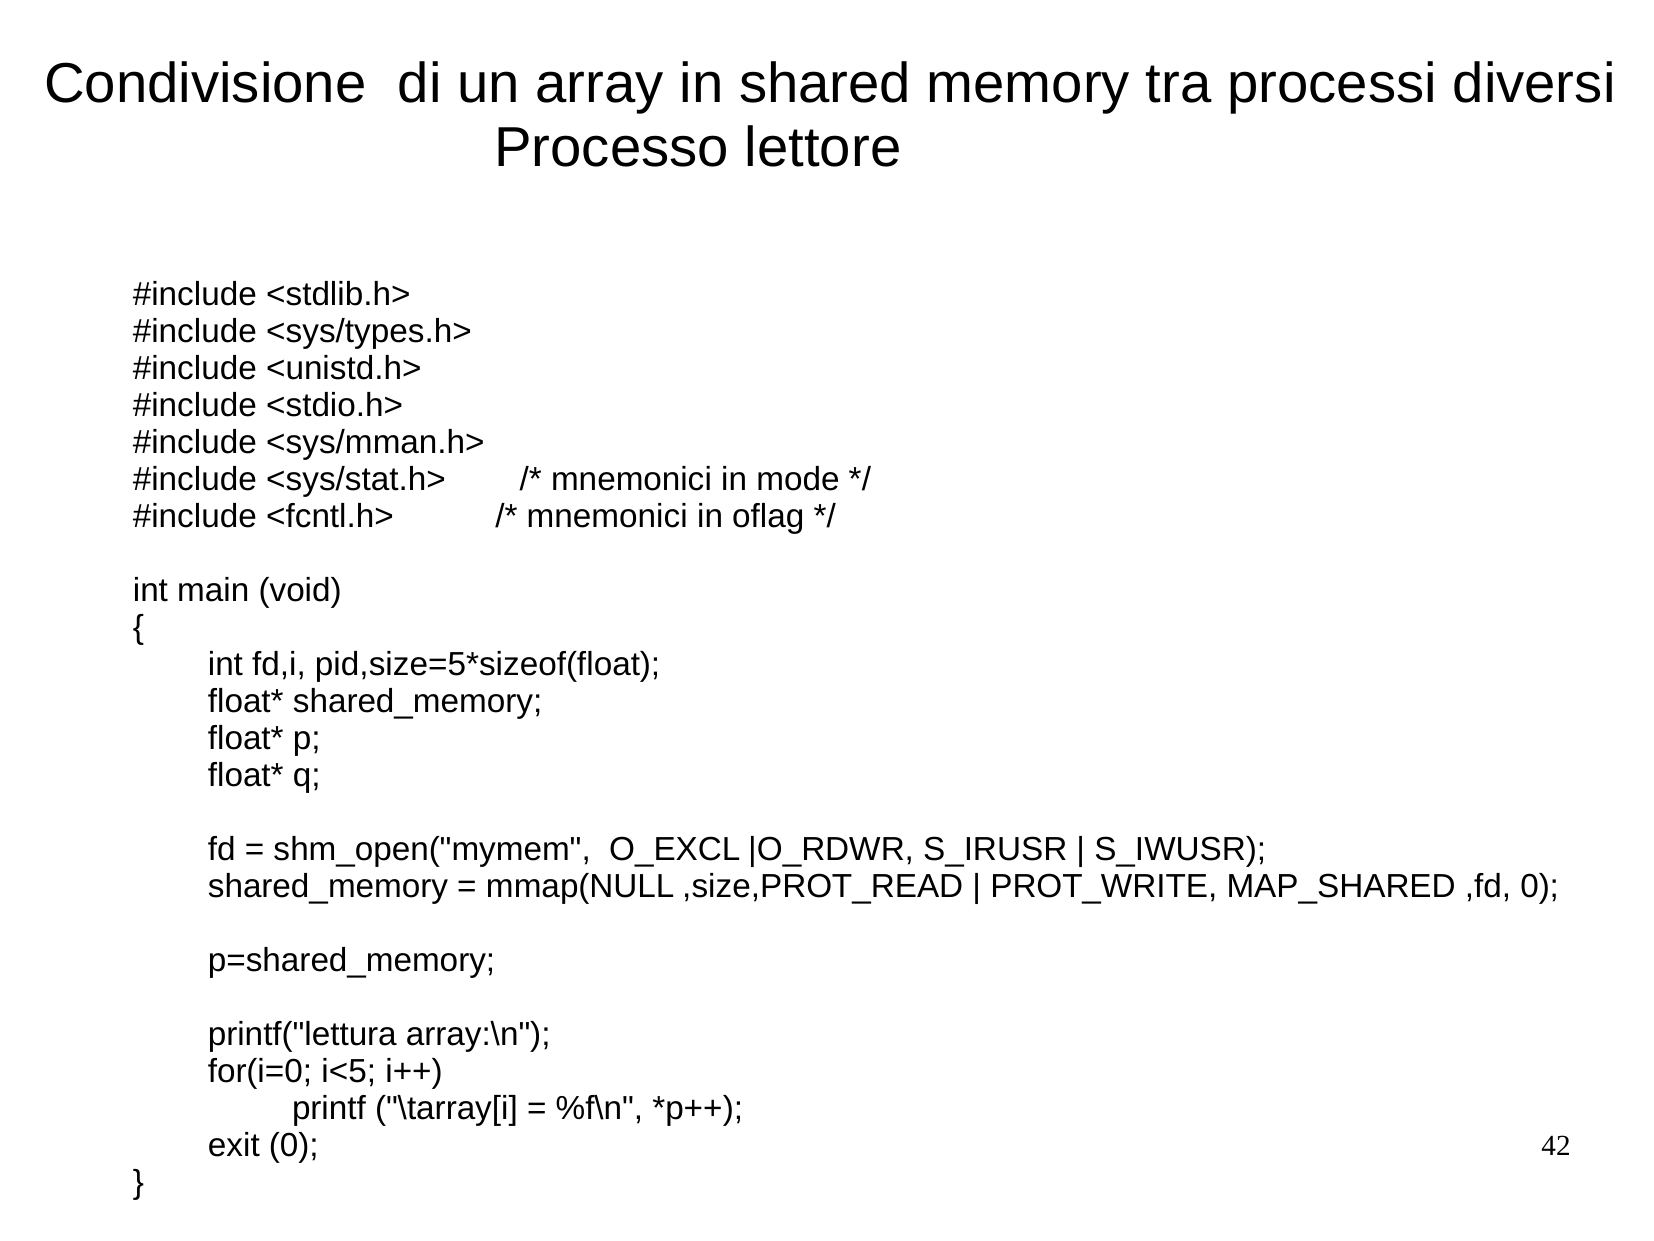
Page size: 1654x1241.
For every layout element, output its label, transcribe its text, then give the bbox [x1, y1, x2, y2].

text_box Condivisione di un array in shared memory tra processi diversi Processo lettore [29, 44, 1654, 186]
list [82, 254, 1538, 1090]
text_box #include <stdlib.h> #include <sys/types.h> #include <unistd.h> #include <stdio.h> #include <sys/mman.h> #include <sys/stat.h> /* mnemonici in mode */ #include <fcntl.h> /* mnemonici in oflag */ int main (void) { int fd,i, pid,size=5*sizeof(float); float* shared_memory; float* p; float* q; fd = shm_open("mymem", O_EXCL |O_RDWR, S_IRUSR | S_IWUSR); shared_memory = mmap(NULL ,size,PROT_READ | PROT_WRITE, MAP_SHARED ,fd, 0); p=shared_memory; printf("lettura array:\n"); for(i=0; i<5; i++) printf ("\tarray[i] = %f\n", *p++); exit (0); } [118, 267, 1654, 1220]
